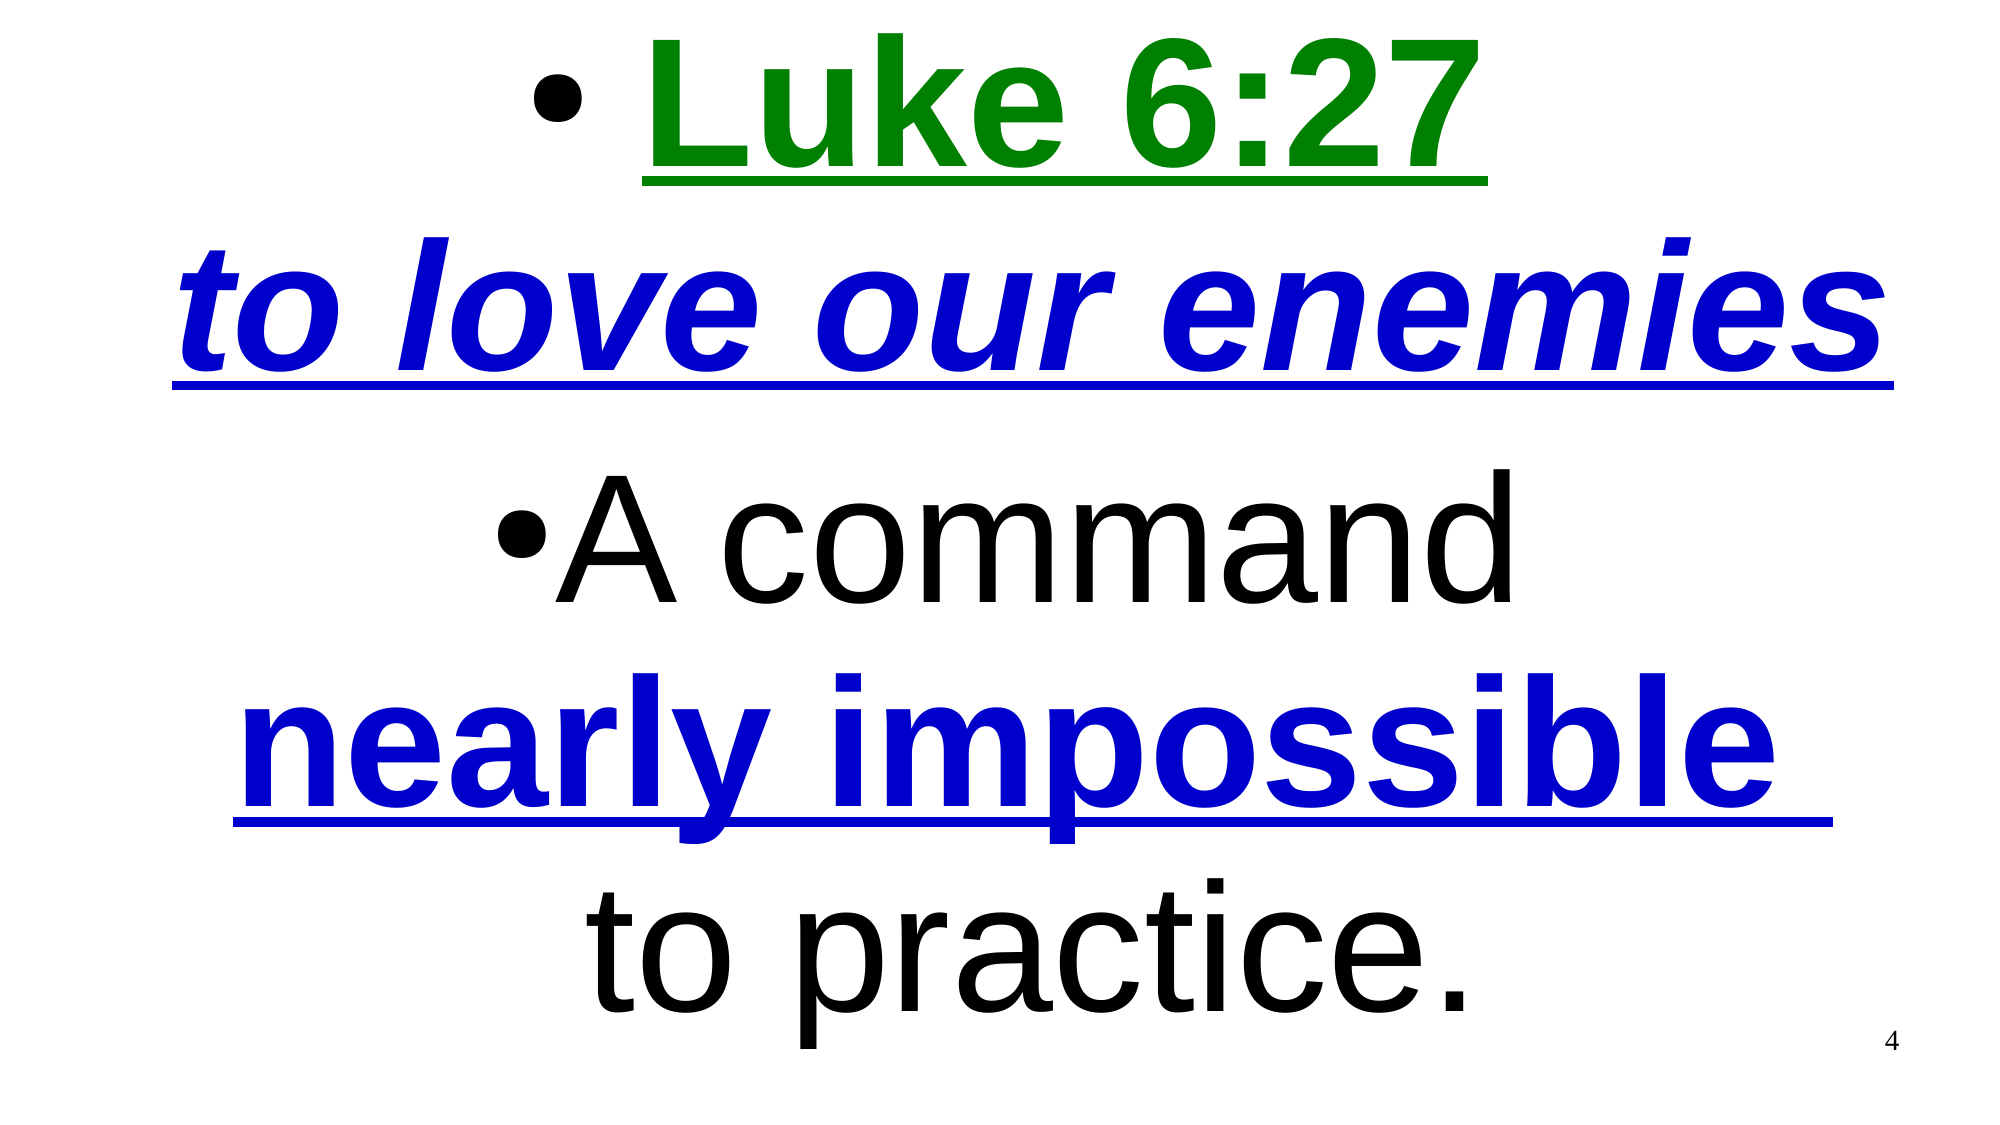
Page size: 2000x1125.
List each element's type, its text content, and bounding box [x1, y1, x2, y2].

list Luke 6:27 to love our enemies A command nearly impossible to practice. [0, 0, 1996, 1123]
